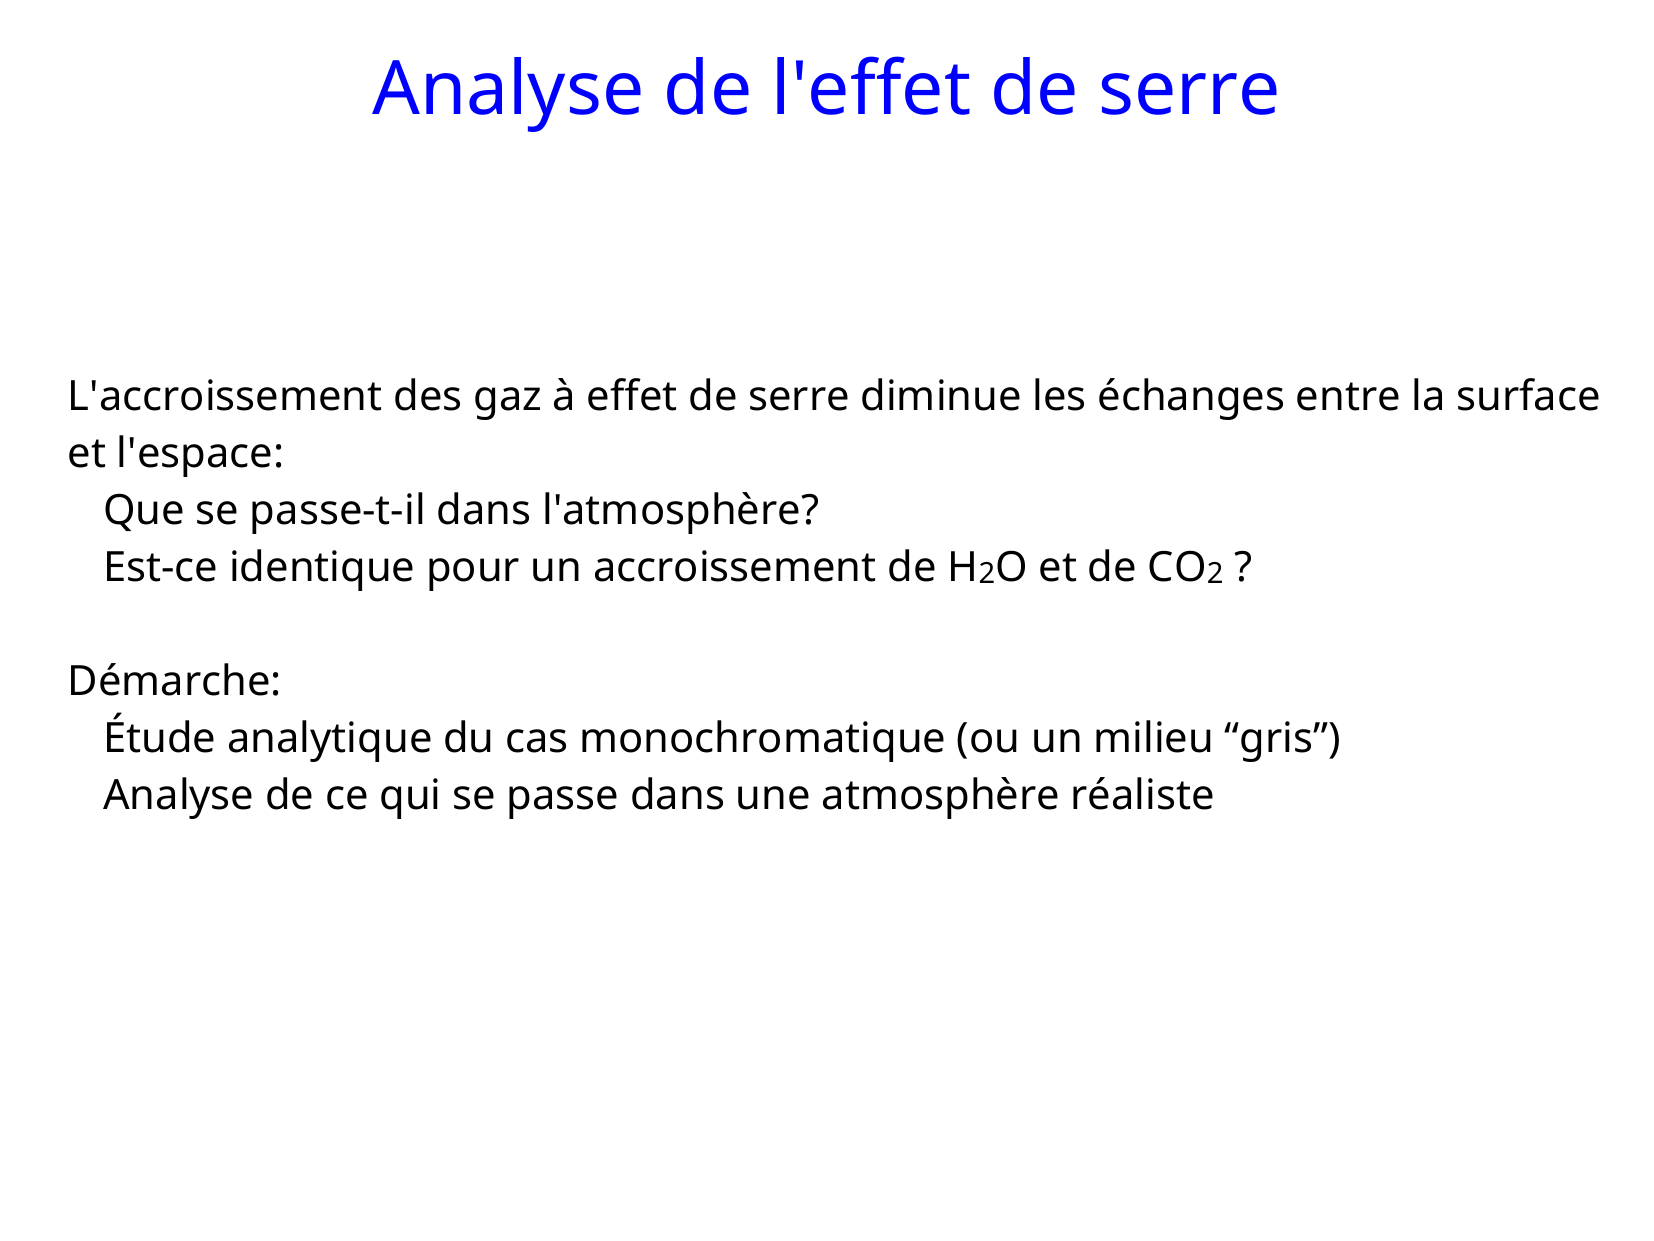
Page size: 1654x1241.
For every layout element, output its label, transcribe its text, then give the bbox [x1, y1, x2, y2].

text_box L'accroissement des gaz à effet de serre diminue les échanges entre la surface et l'espace: Que se passe-t-il dans l'atmosphère? Est-ce identique pour un accroissement de H2O et de CO2 ? Démarche: Étude analytique du cas monochromatique (ou un milieu “gris”) Analyse de ce qui se passe dans une atmosphère réaliste [52, 301, 1630, 1210]
title Analyse de l'effet de serre [82, 16, 1571, 155]
